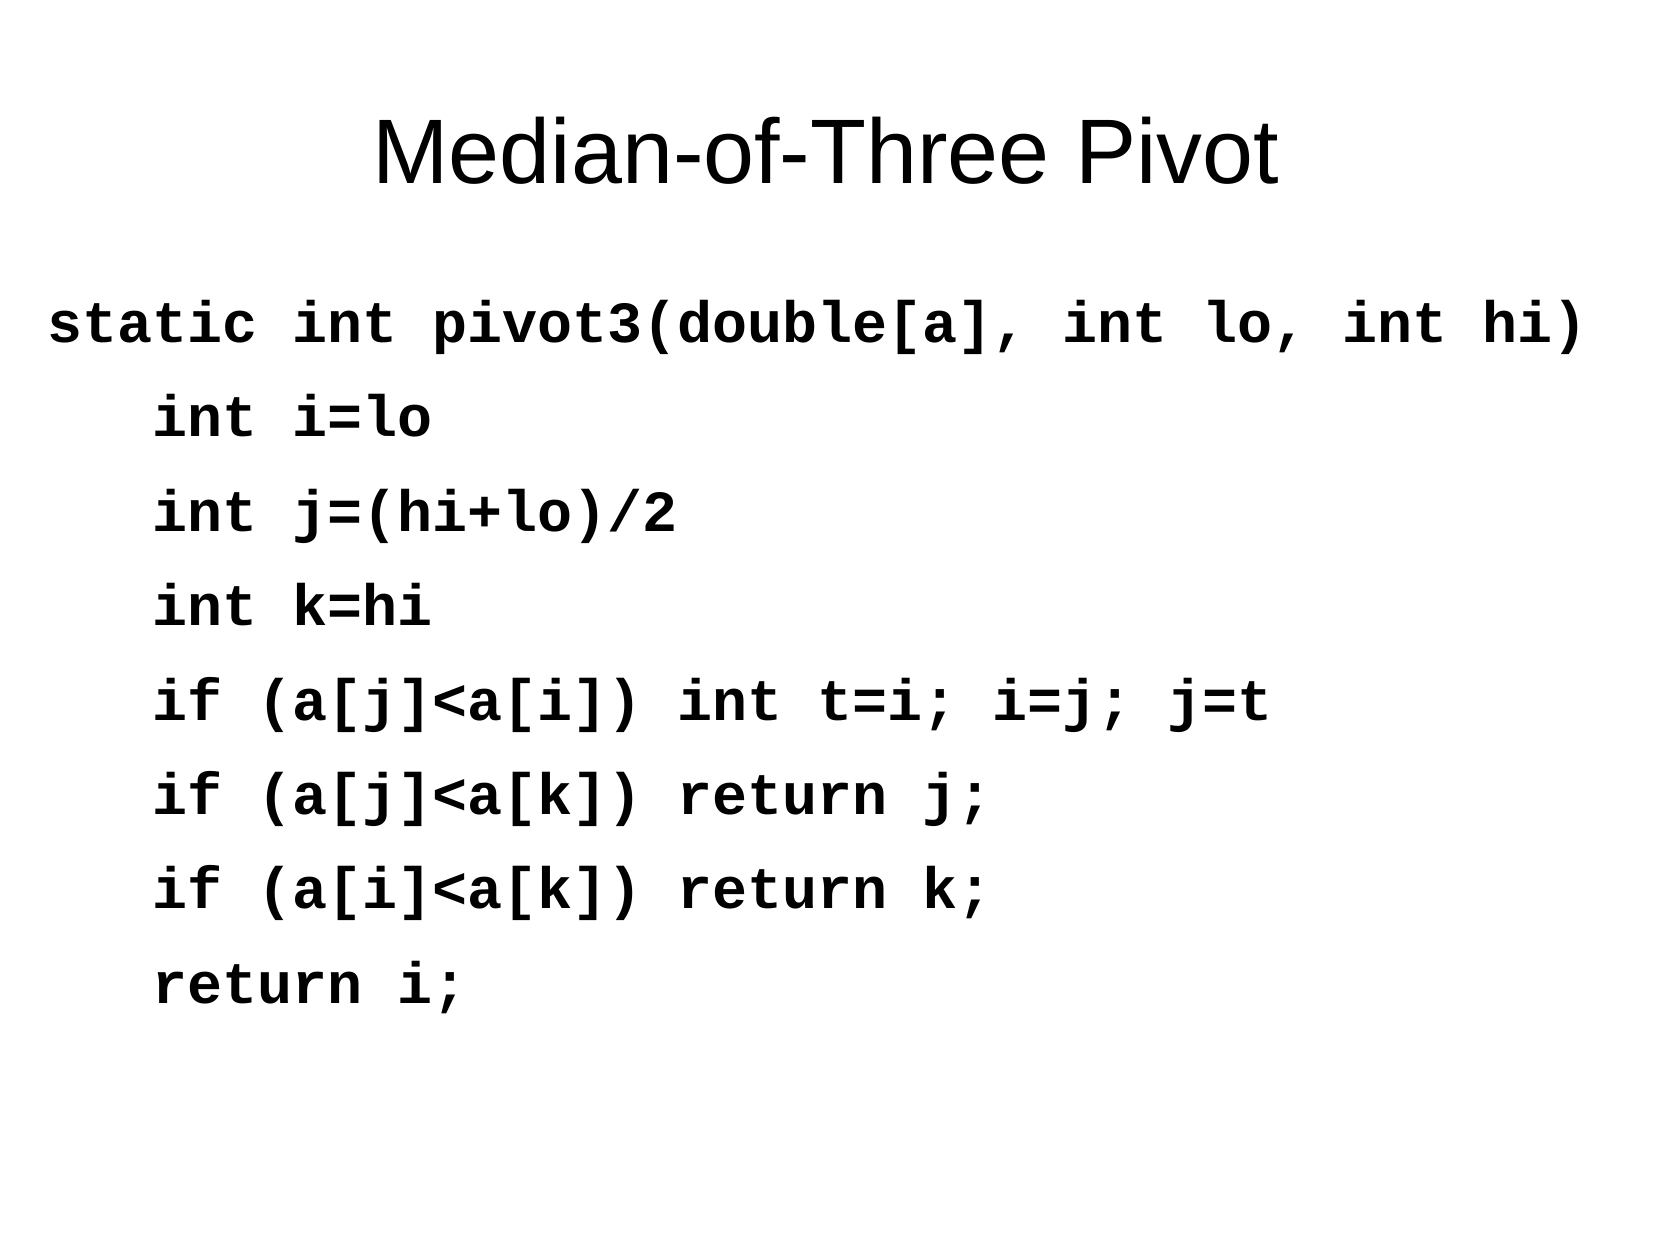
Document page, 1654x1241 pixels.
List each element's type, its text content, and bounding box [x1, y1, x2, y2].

title Median-of-Three Pivot [82, 49, 1571, 257]
list static int pivot3(double[a], int lo, int hi) int i=lo int j=(hi+lo)/2 int k=hi if (a[j]<a[i]) int t=i; i=j; j=t if (a[j]<a[k]) return j; if (a[i]<a[k]) return k; return i; [47, 285, 1653, 1112]
